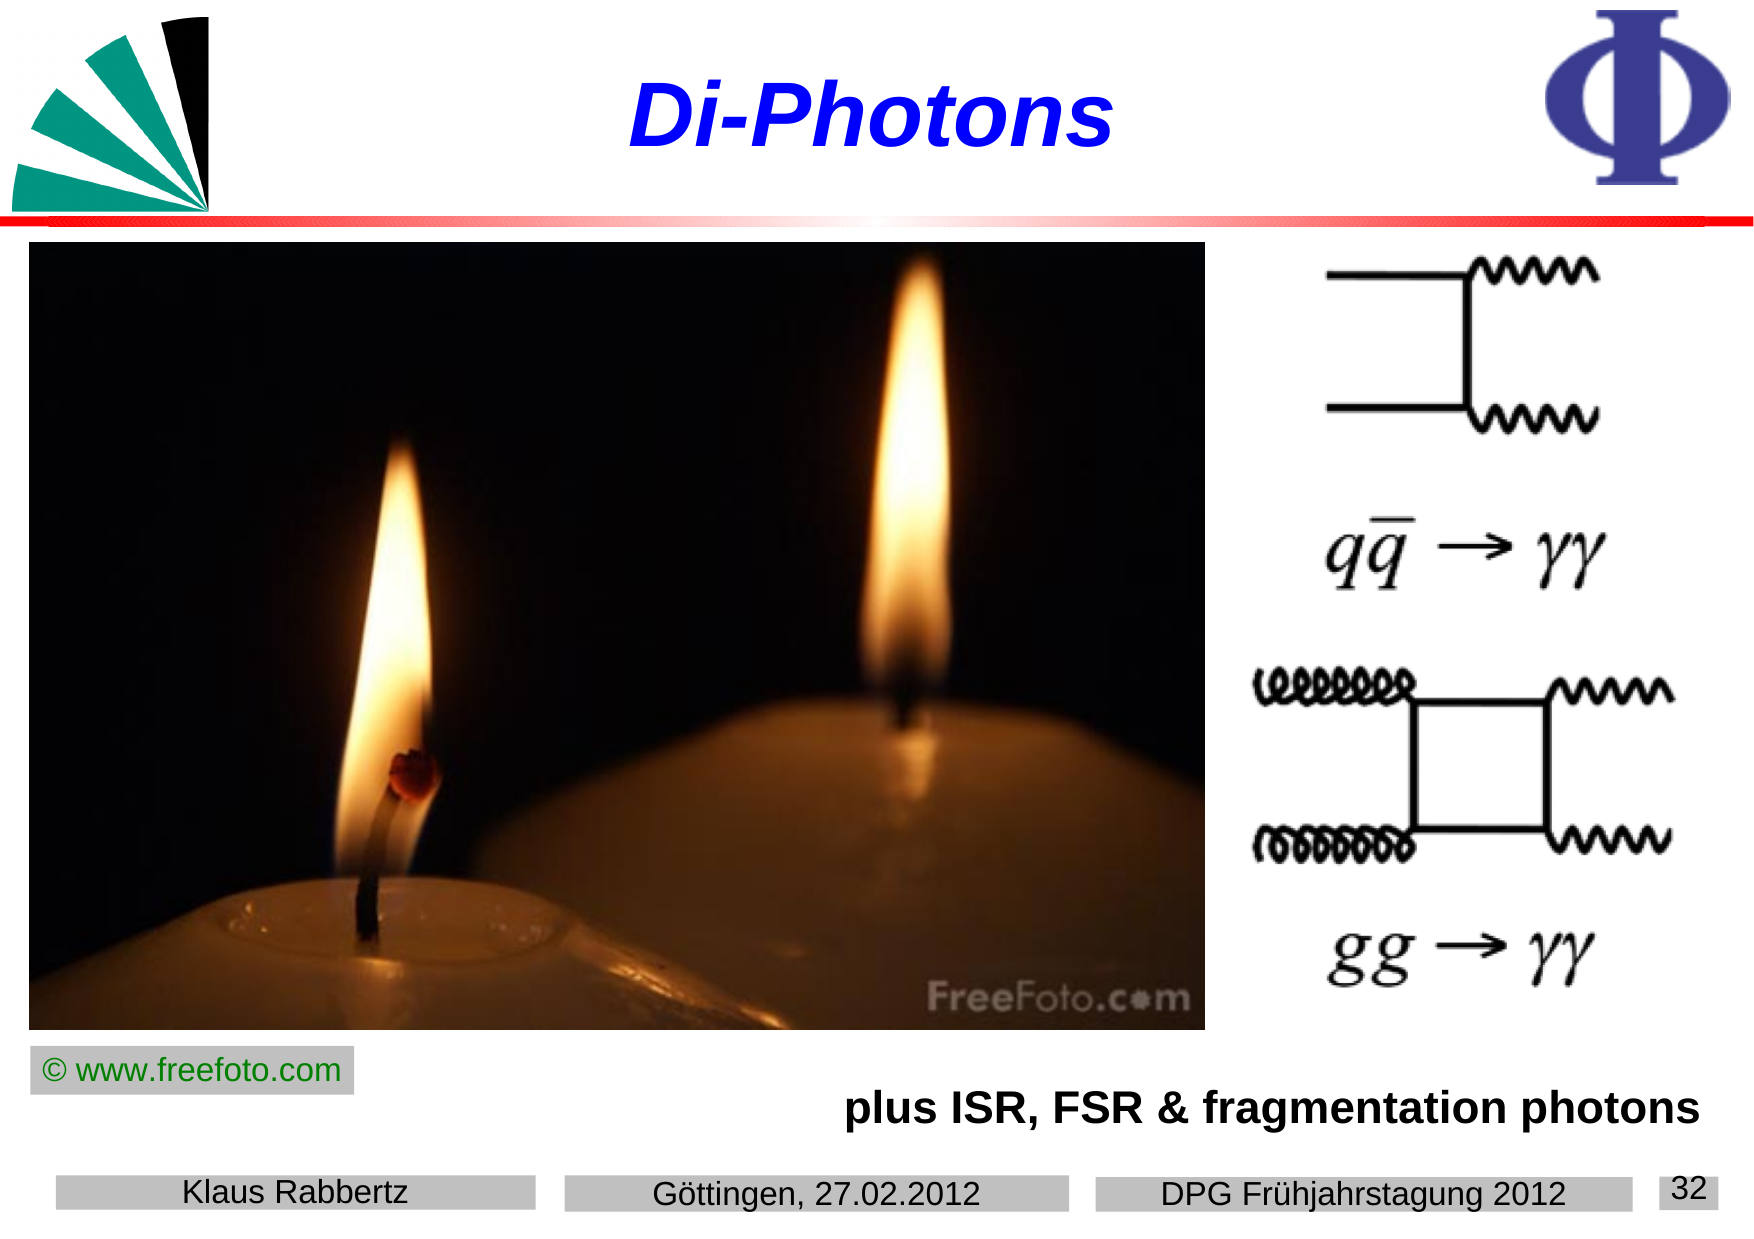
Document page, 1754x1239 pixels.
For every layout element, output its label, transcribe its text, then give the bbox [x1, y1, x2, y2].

picture [1545, 10, 1731, 185]
title Di-Photons [220, 22, 1525, 207]
text_box plus ISR, FSR & fragmentation photons [832, 1075, 1714, 1139]
picture [29, 242, 1205, 1030]
picture [1298, 243, 1630, 600]
picture [1228, 645, 1687, 1010]
picture [12, 17, 209, 214]
text_box © www.freefoto.com [30, 1045, 354, 1095]
